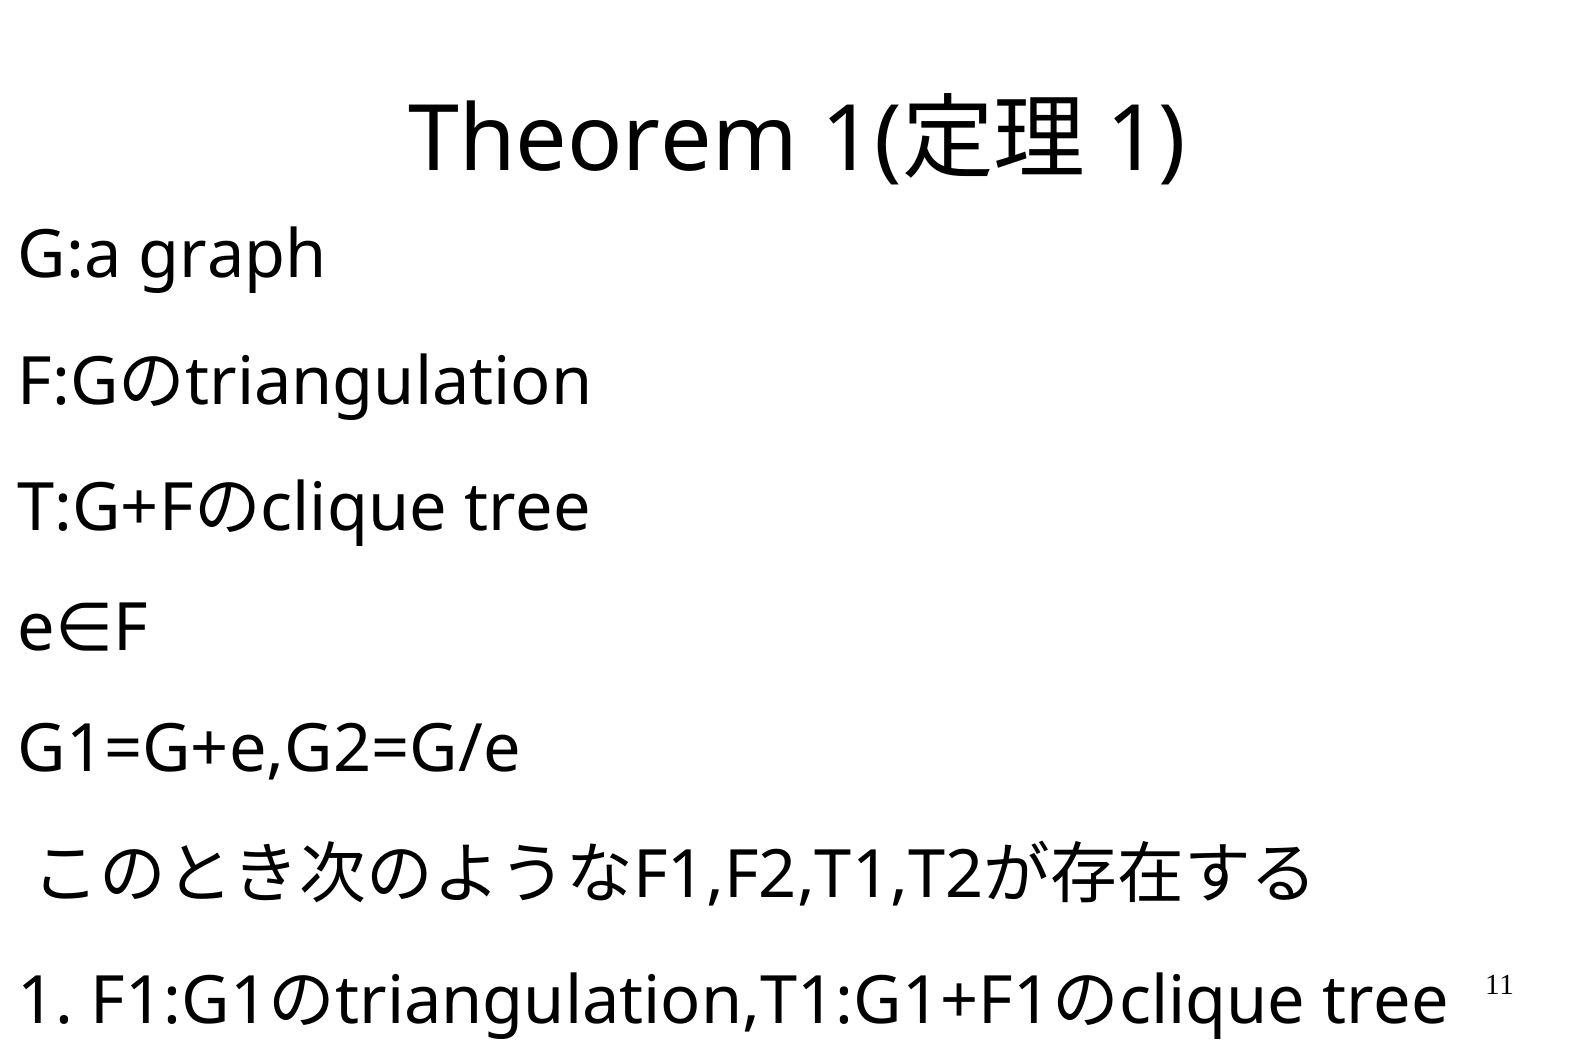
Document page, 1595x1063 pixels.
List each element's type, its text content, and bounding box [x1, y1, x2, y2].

title Theorem 1(定理 1) [79, 42, 1515, 206]
list G:a graph F:Gのtriangulation T:G+Fのclique tree e∈F G1=G+e,G2=G/e このとき次のようなF1,F2,T1,T2が存在する 1. F1:G1のtriangulation,T1:G1+F1のclique tree 2. F2:G2のtriangulation,T2:G2+F2のclique tree [0, 206, 1595, 1004]
